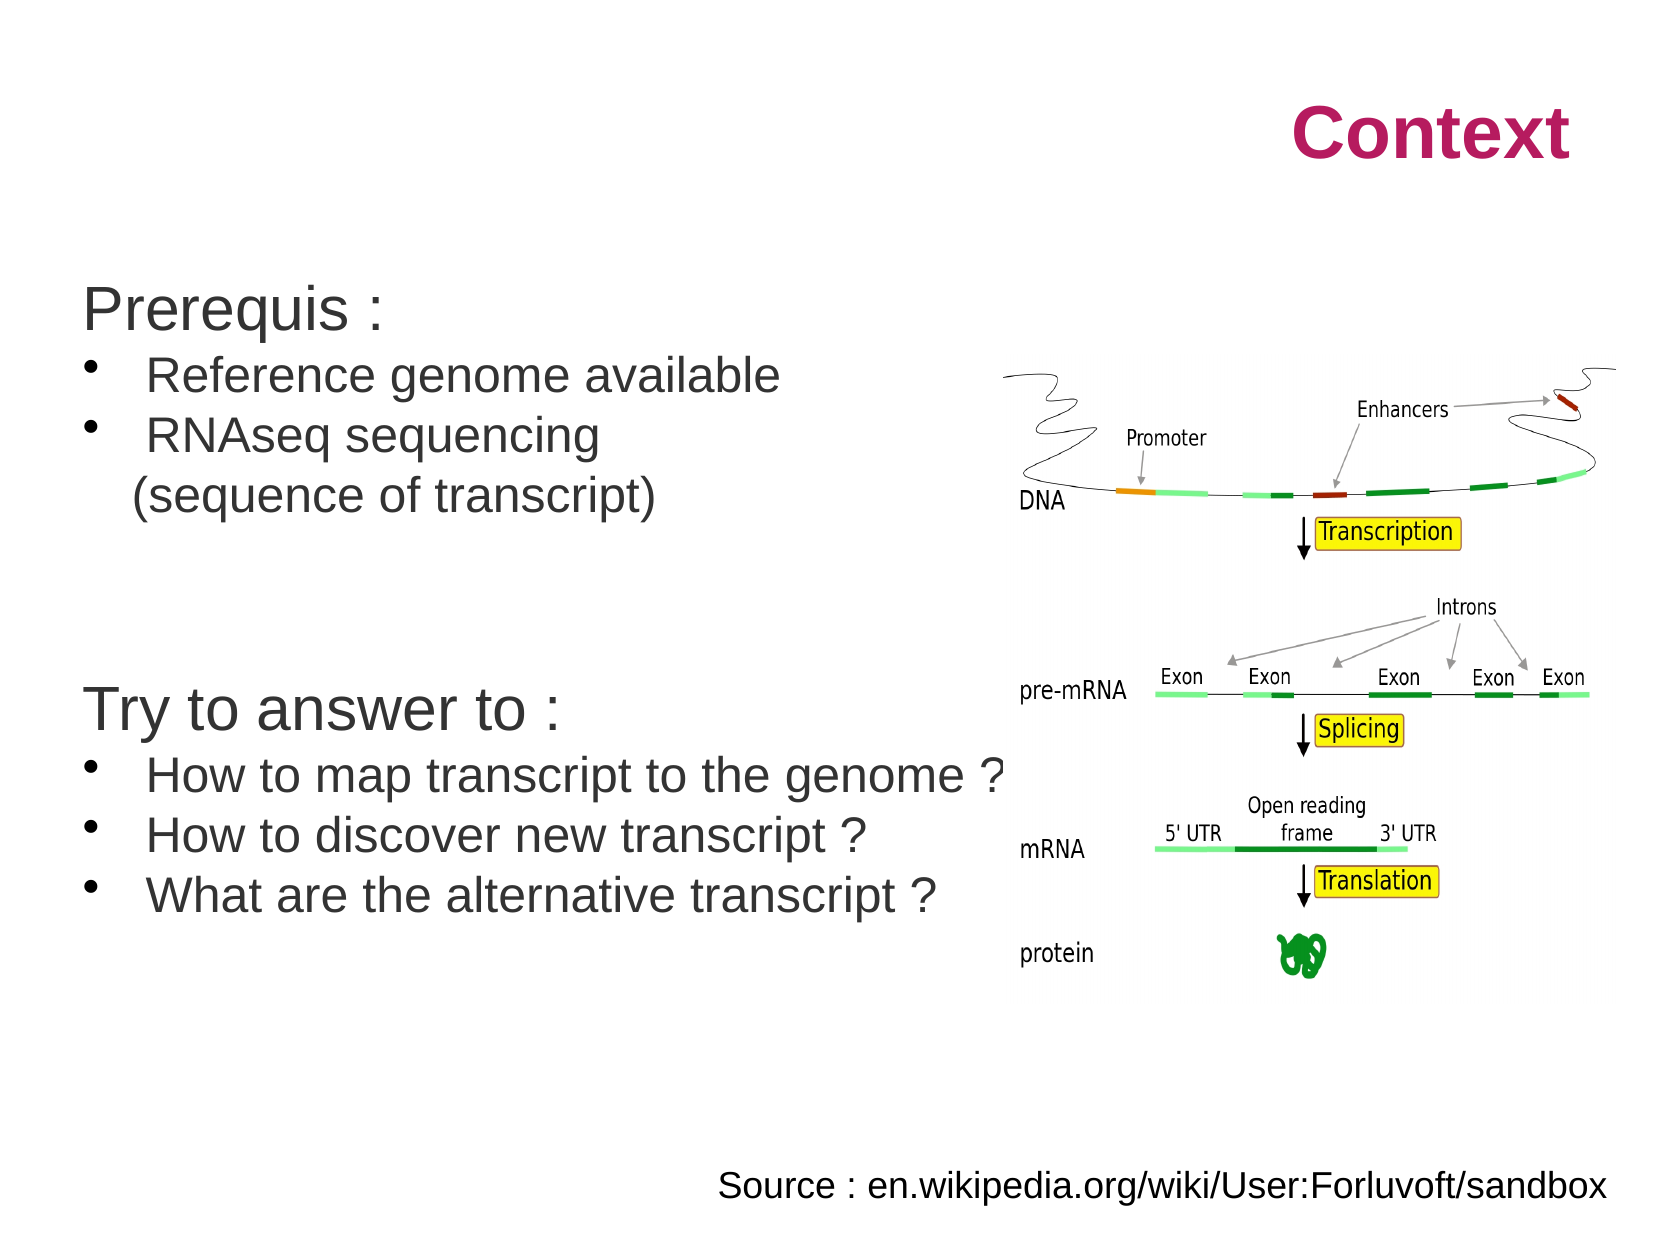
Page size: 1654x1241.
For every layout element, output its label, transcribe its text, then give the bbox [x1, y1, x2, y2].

text_box Prerequis : Reference genome available RNAseq sequencing (sequence of transcript) Try to answer to : How to map transcript to the genome ? How to discover new transcript ? What are the alternative transcript ? [82, 254, 1571, 1074]
picture [1003, 354, 1616, 1004]
text_box Source : en.wikipedia.org/wiki/User:Forluvoft/sandbox [702, 1153, 1648, 1241]
text_box Context [82, 49, 1571, 207]
